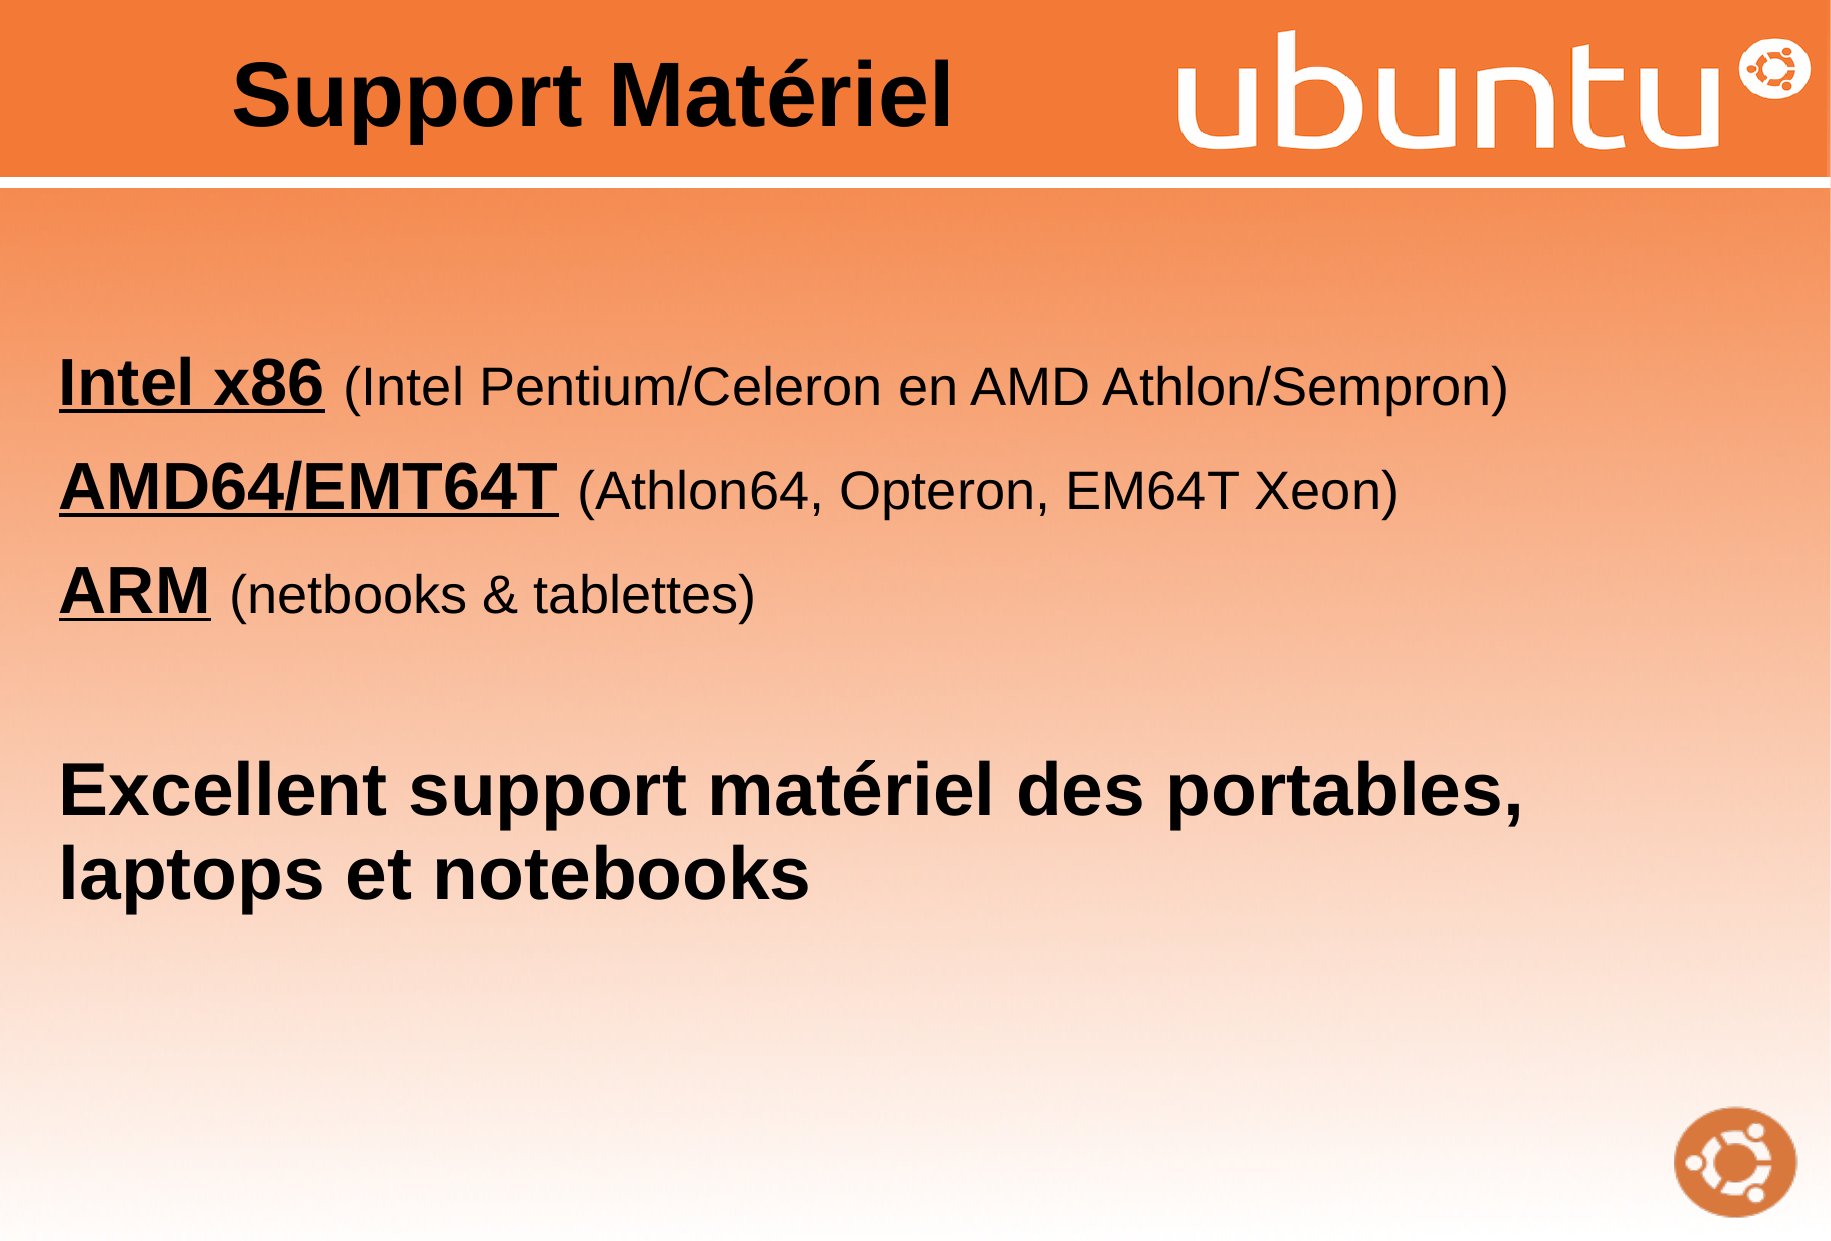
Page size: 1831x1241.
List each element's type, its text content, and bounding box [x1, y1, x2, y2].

title Support Matériel [17, 42, 1170, 146]
picture [0, 0, 1831, 1241]
list Intel x86 (Intel Pentium/Celeron en AMD Athlon/Sempron) AMD64/EMT64T (Athlon64, Opteron, EM64T Xeon) ARM (netbooks & tablettes) Excellent support matériel des portables, laptops et notebooks [58, 344, 1798, 982]
